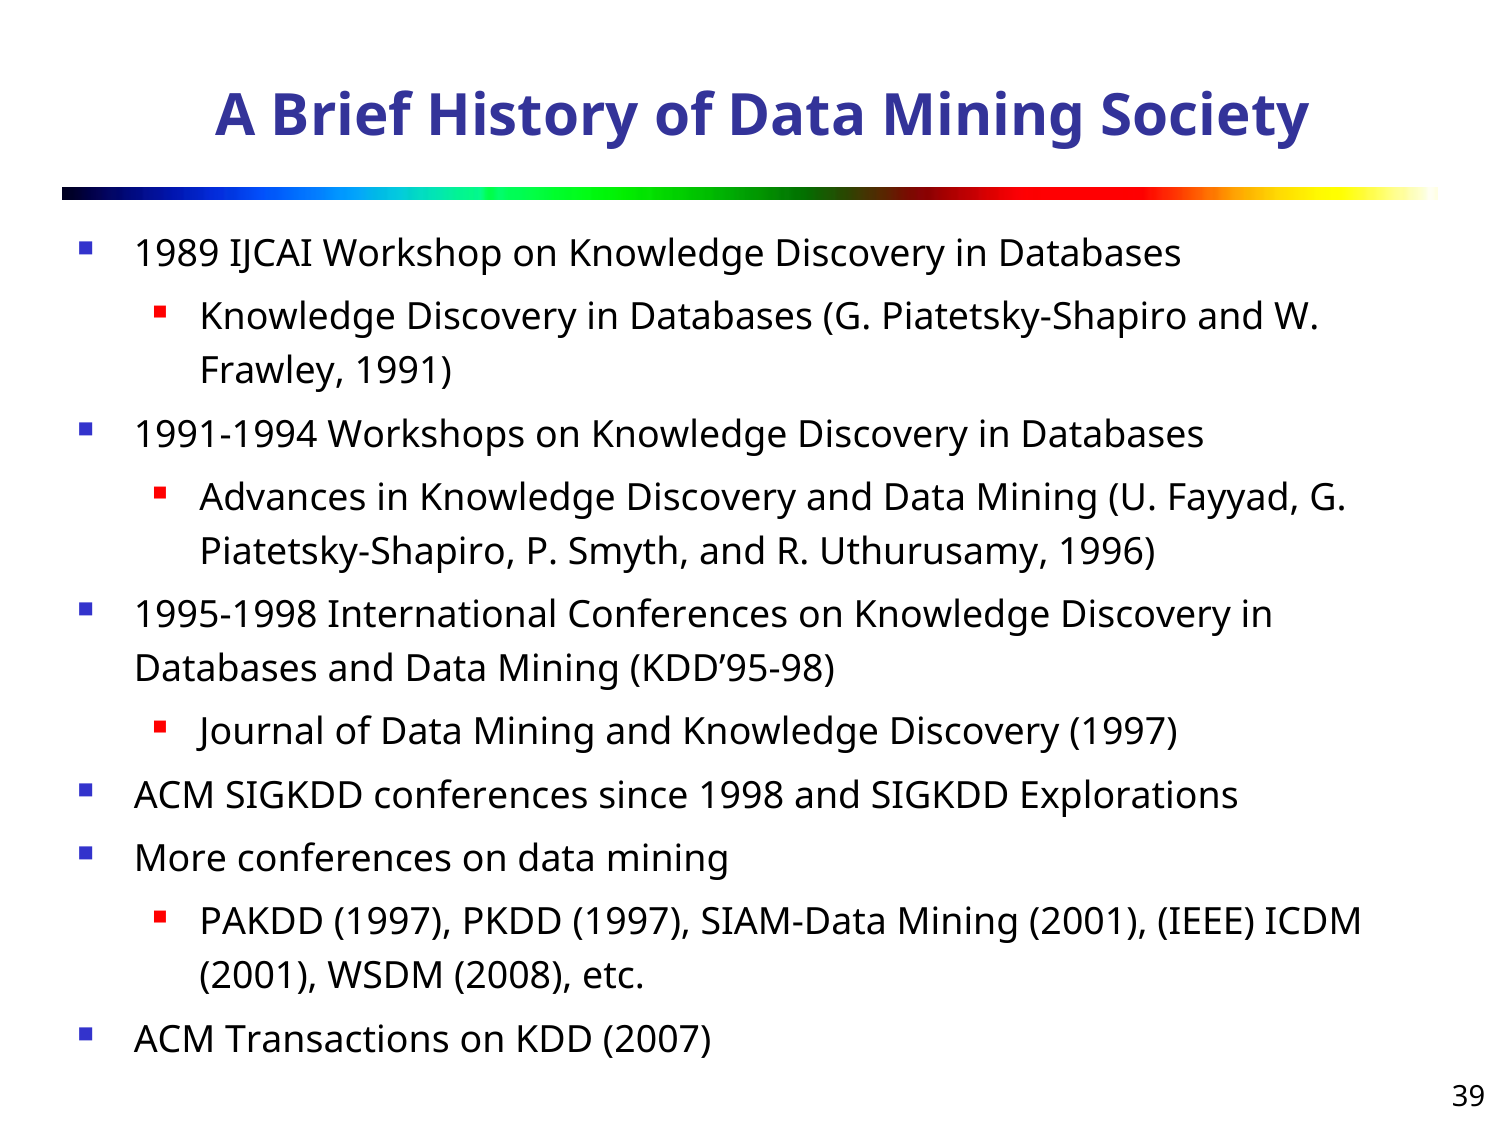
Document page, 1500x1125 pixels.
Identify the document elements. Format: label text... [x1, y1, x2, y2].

title A Brief History of Data Mining Society [162, 34, 1363, 191]
list 1989 IJCAI Workshop on Knowledge Discovery in Databases Knowledge Discovery in Databases (G. Piatetsky-Shapiro and W. Frawley, 1991) 1991-1994 Workshops on Knowledge Discovery in Databases Advances in Knowledge Discovery and Data Mining (U. Fayyad, G. Piatetsky-Shapiro, P. Smyth, and R. Uthurusamy, 1996) 1995-1998 International Conferences on Knowledge Discovery in Databases and Data Mining (KDD’95-98) Journal of Data Mining and Knowledge Discovery (1997) ACM SIGKDD conferences since 1998 and SIGKDD Explorations More conferences on data mining PAKDD (1997), PKDD (1997), SIAM-Data Mining (2001), (IEEE) ICDM (2001), WSDM (2008), etc. ACM Transactions on KDD (2007) [62, 212, 1450, 1075]
text_box <number> [1187, 1050, 1500, 1125]
